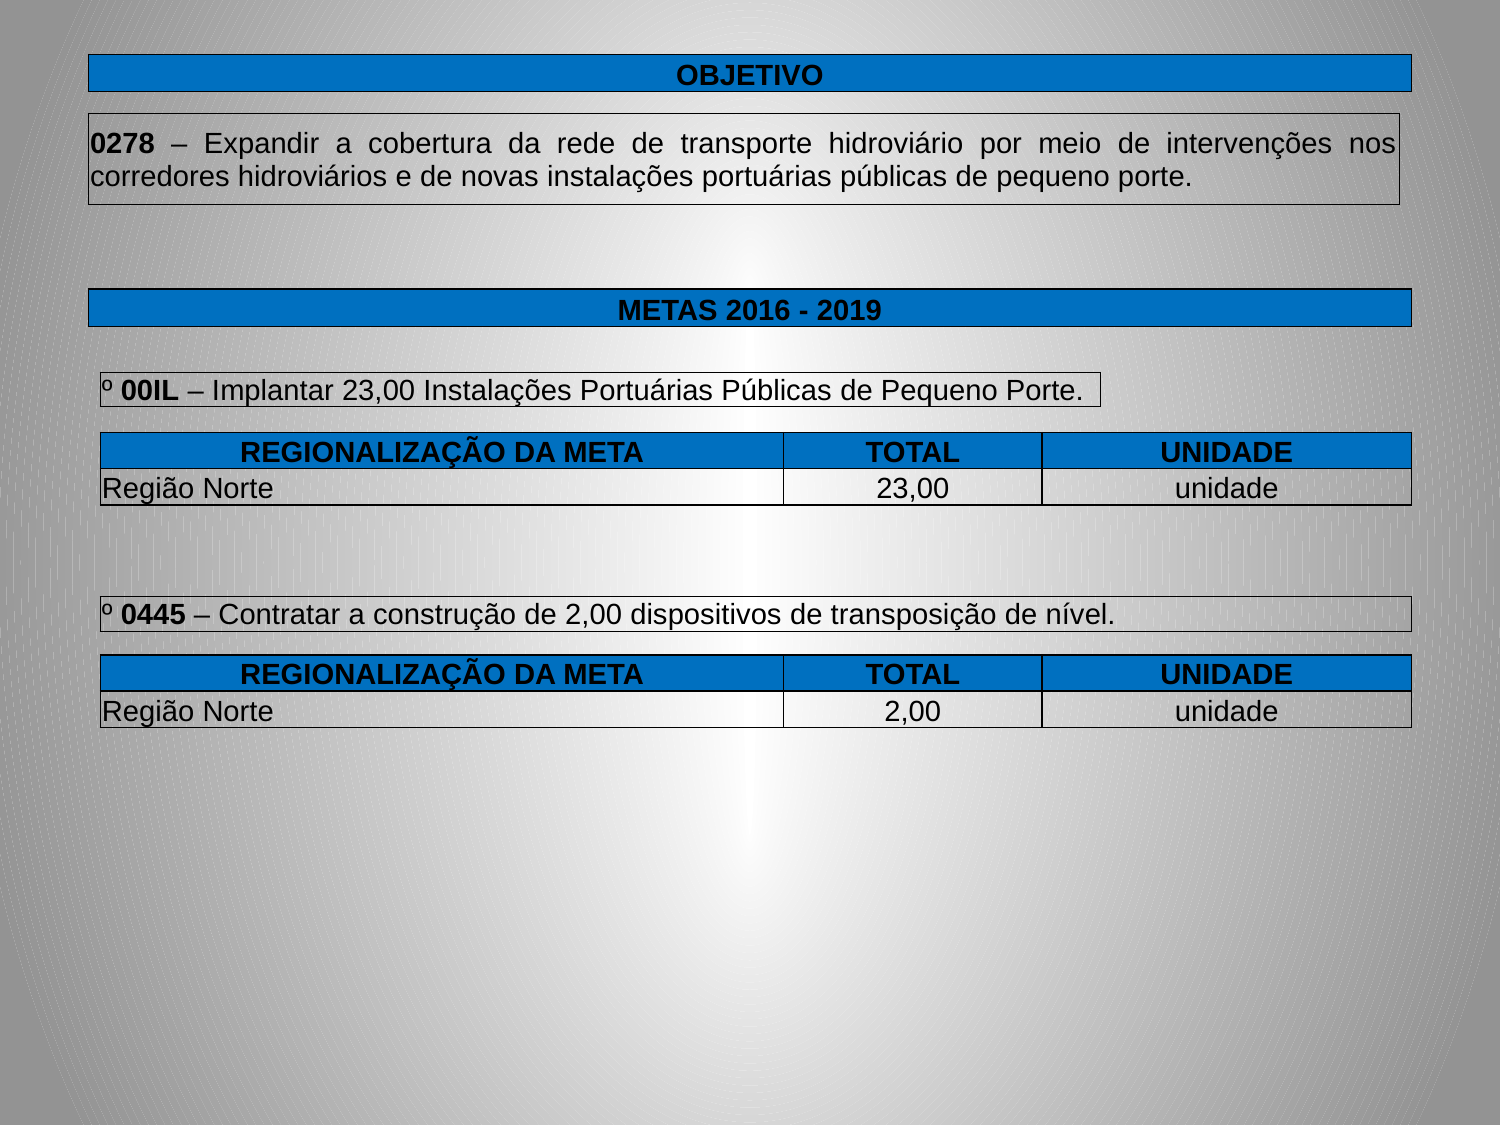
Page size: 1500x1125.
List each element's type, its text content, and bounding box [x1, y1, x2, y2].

table_header º 0445 – Contratar a construção de 2,00 dispositivos de transposição de nível. [101, 597, 1411, 631]
table_header UNIDADE [1043, 433, 1411, 468]
table_cell unidade [1043, 692, 1411, 727]
table_cell 23,00 [784, 469, 1041, 504]
table_header UNIDADE [1043, 656, 1411, 690]
table_header OBJETIVO [89, 55, 1411, 91]
table_header º 00IL – Implantar 23,00 Instalações Portuárias Públicas de Pequeno Porte. [101, 373, 1100, 406]
table_cell 2,00 [784, 692, 1041, 727]
table_header REGIONALIZAÇÃO DA META [101, 656, 783, 690]
table_cell unidade [1043, 469, 1411, 504]
table_header TOTAL [784, 656, 1041, 690]
table_header 0278 – Expandir a cobertura da rede de transporte hidroviário por meio de intervenções nos corredores hidroviários e de novas instalações portuárias públicas de pequeno porte. [89, 114, 1399, 204]
table_header REGIONALIZAÇÃO DA META [101, 433, 783, 468]
table_header METAS 2016 - 2019 [89, 290, 1411, 326]
table_cell Região Norte [101, 692, 783, 727]
table_header TOTAL [784, 433, 1041, 468]
table_cell Região Norte [101, 469, 783, 504]
